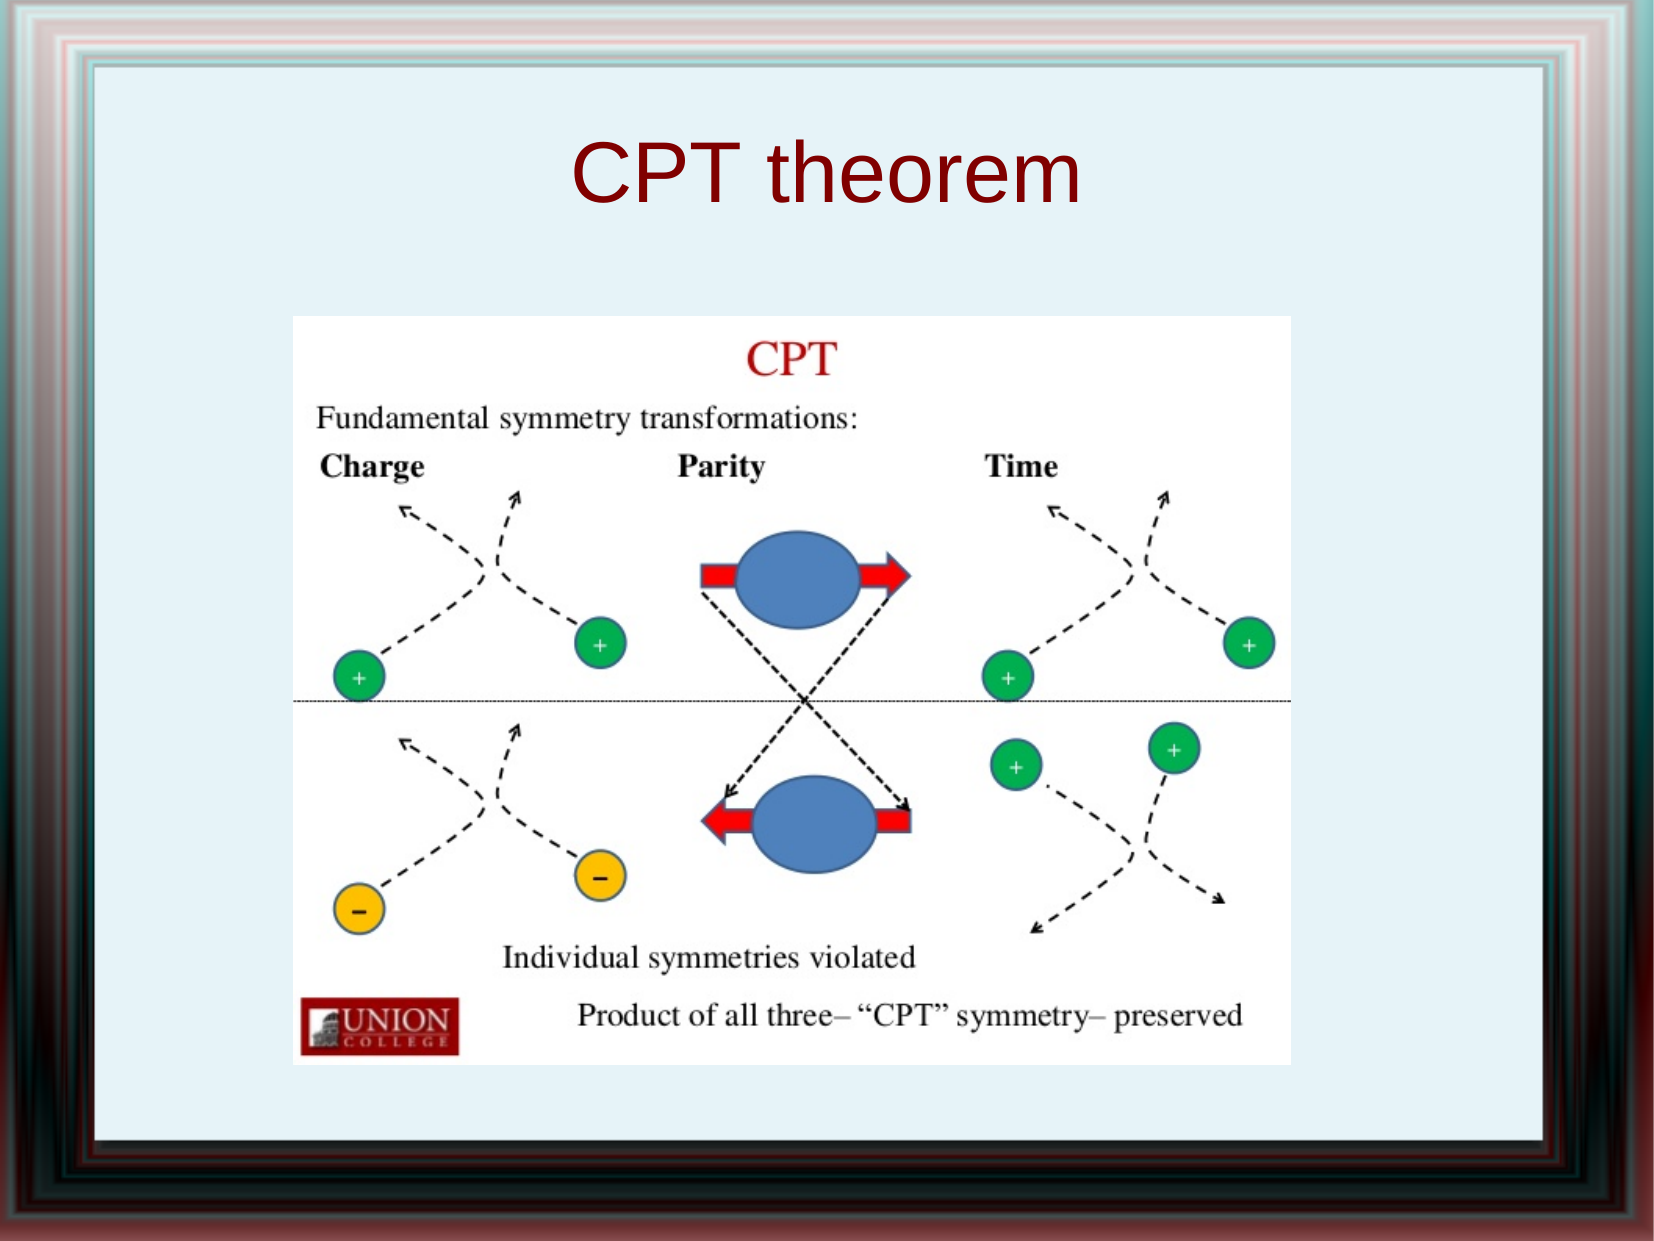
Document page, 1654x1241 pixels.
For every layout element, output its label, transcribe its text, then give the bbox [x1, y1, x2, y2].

title CPT theorem [118, 88, 1536, 257]
picture [0, 0, 1654, 1241]
